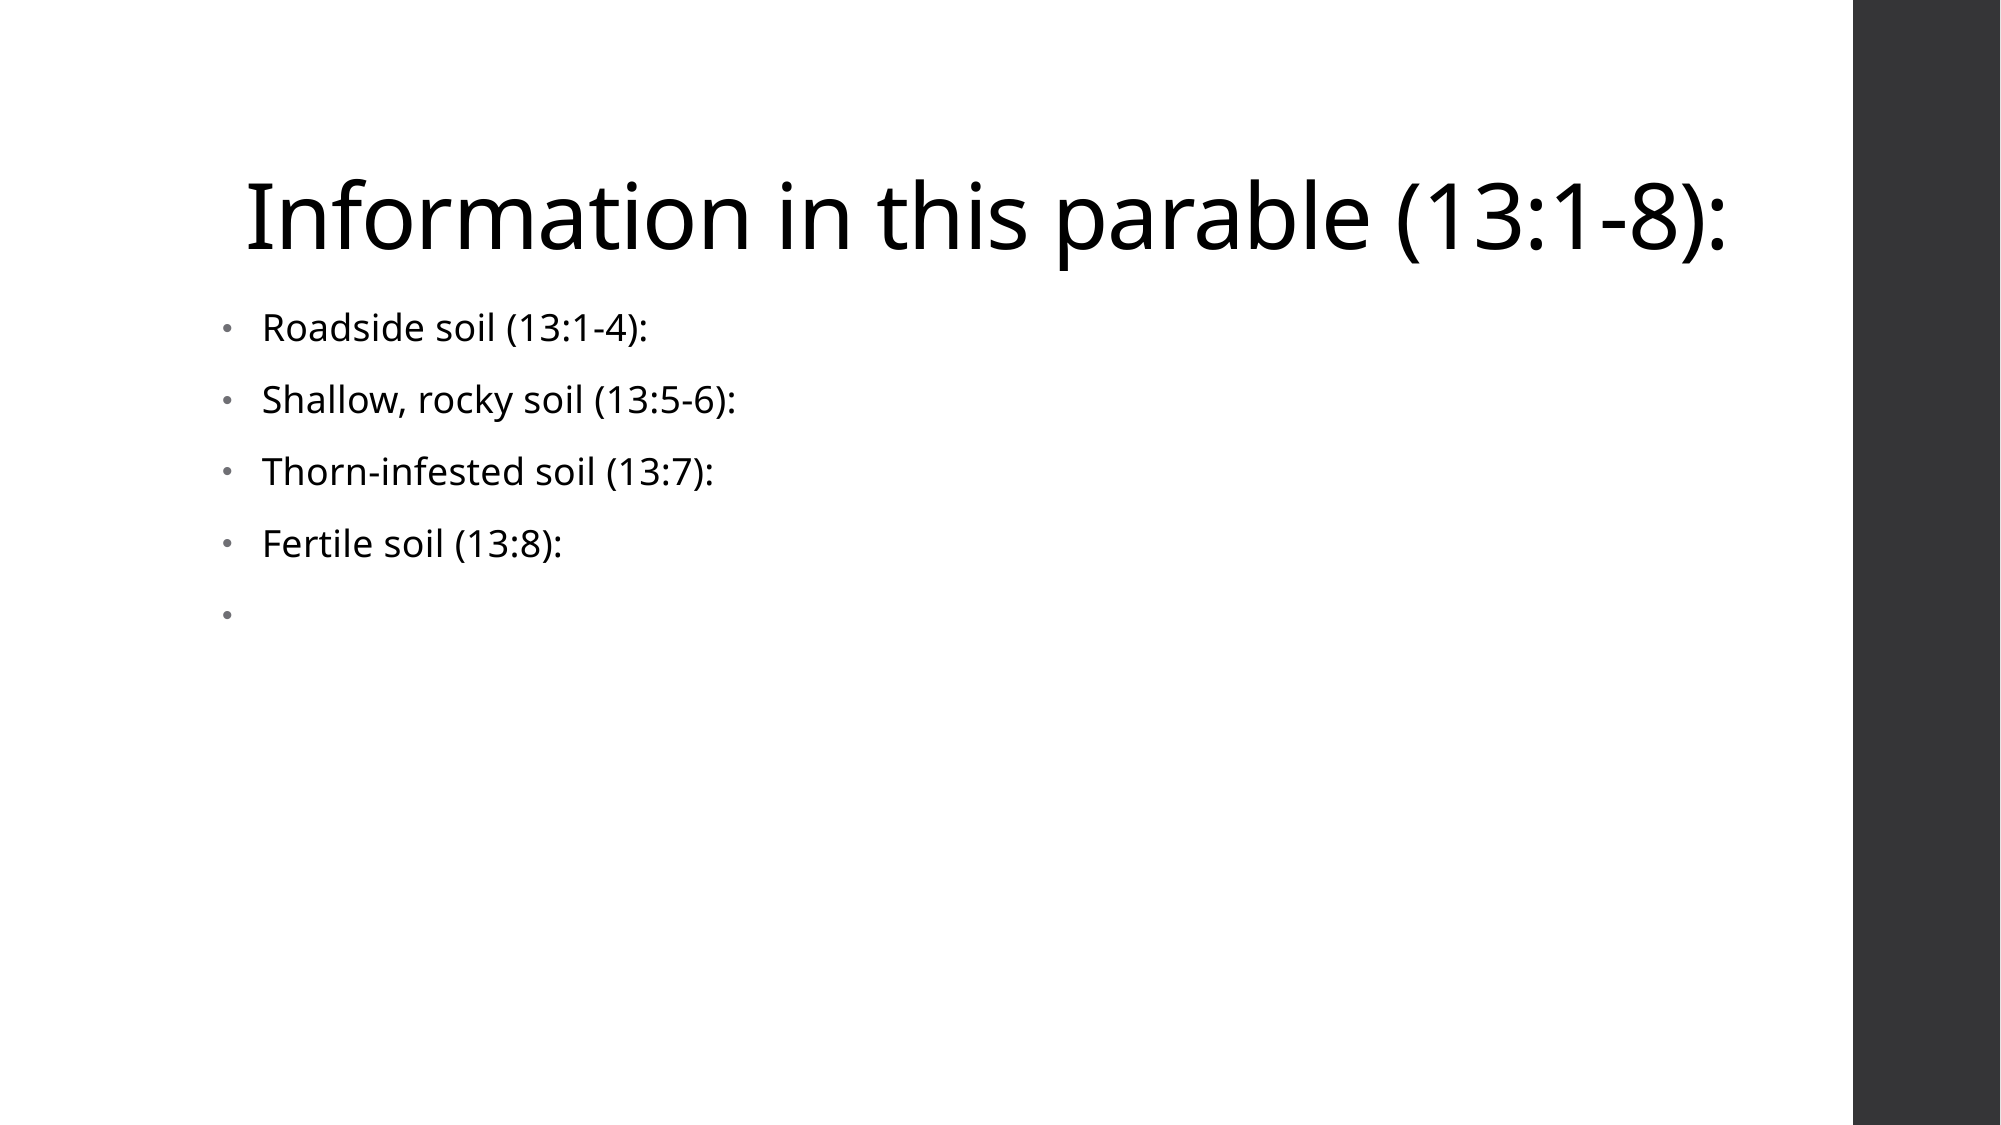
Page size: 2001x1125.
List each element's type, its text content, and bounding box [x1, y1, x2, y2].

list Roadside soil (13:1-4): Shallow, rocky soil (13:5-6): Thorn-infested soil (13:7): Fertile soil (13:8): [206, 299, 1617, 1014]
title Information in this parable (13:1-8): [206, 60, 1797, 278]
